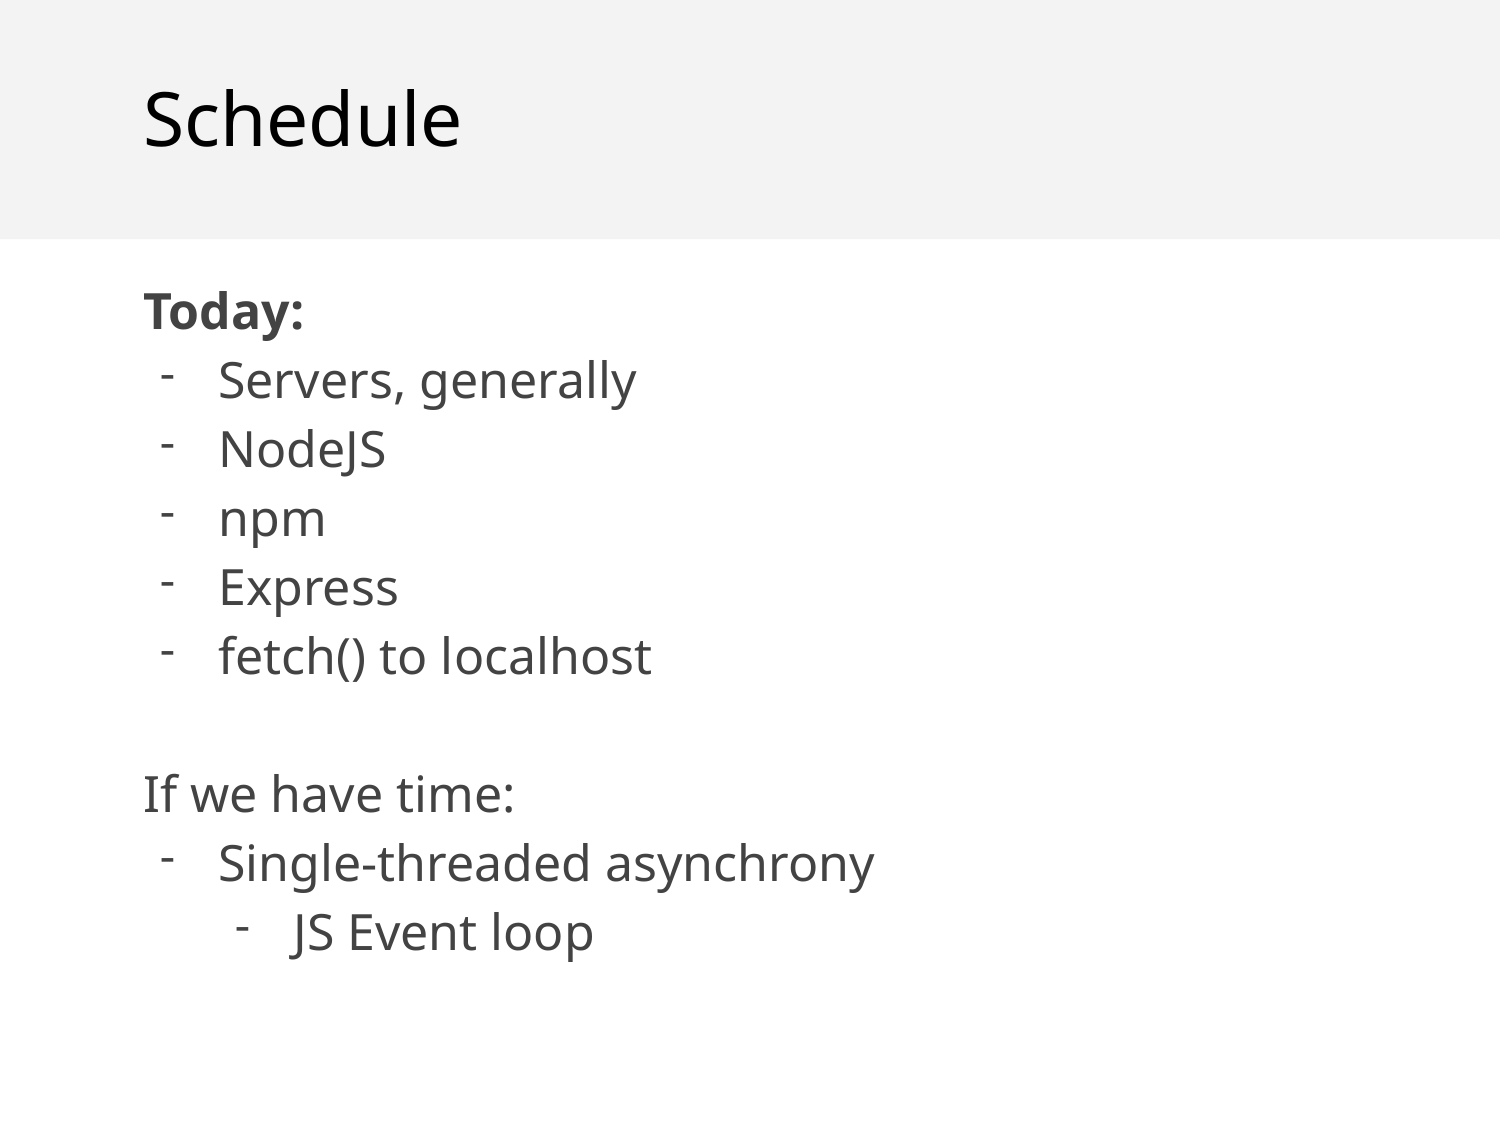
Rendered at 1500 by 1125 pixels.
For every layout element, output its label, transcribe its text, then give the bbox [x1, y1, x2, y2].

list Today: Servers, generally NodeJS npm Express fetch() to localhost If we have time: Single-threaded asynchrony JS Event loop [128, 255, 1372, 1074]
title Schedule [128, 56, 1372, 183]
